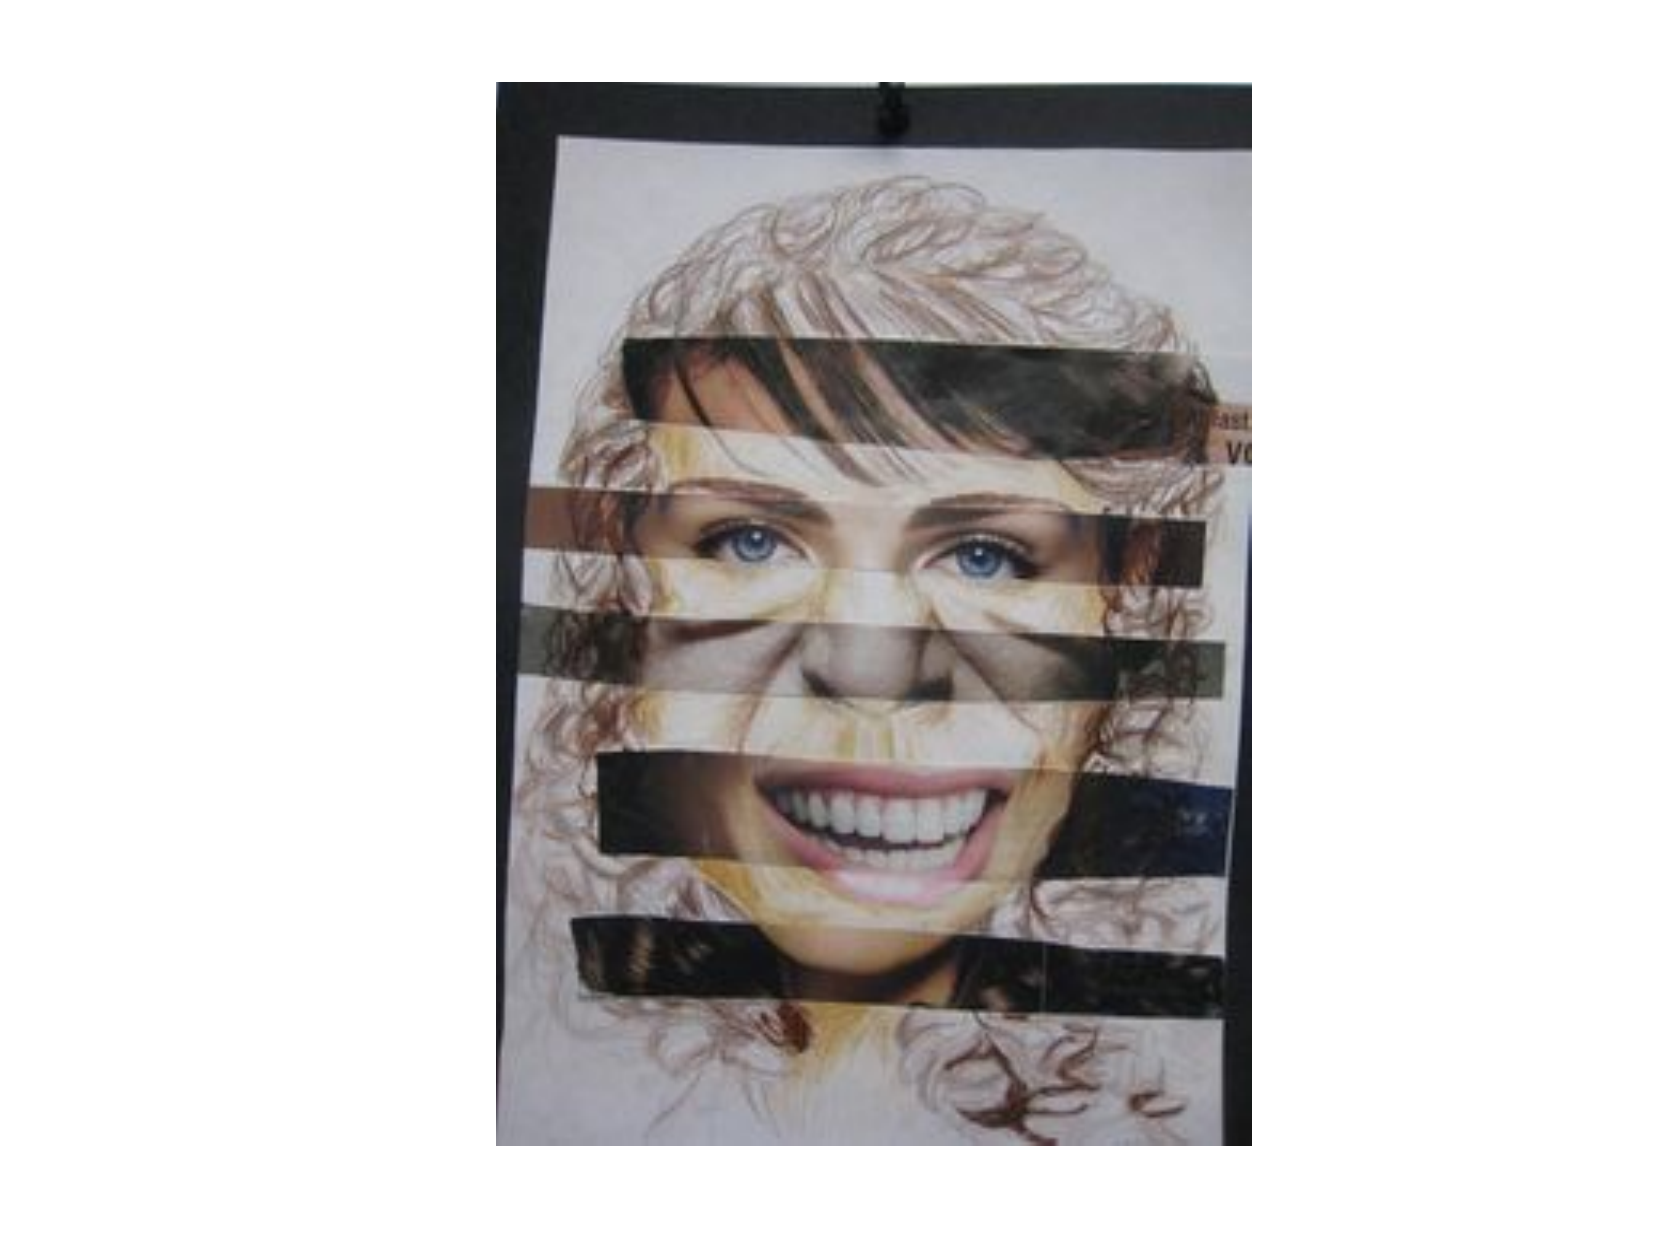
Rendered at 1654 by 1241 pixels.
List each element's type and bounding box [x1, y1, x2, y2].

picture [496, 82, 1252, 1146]
